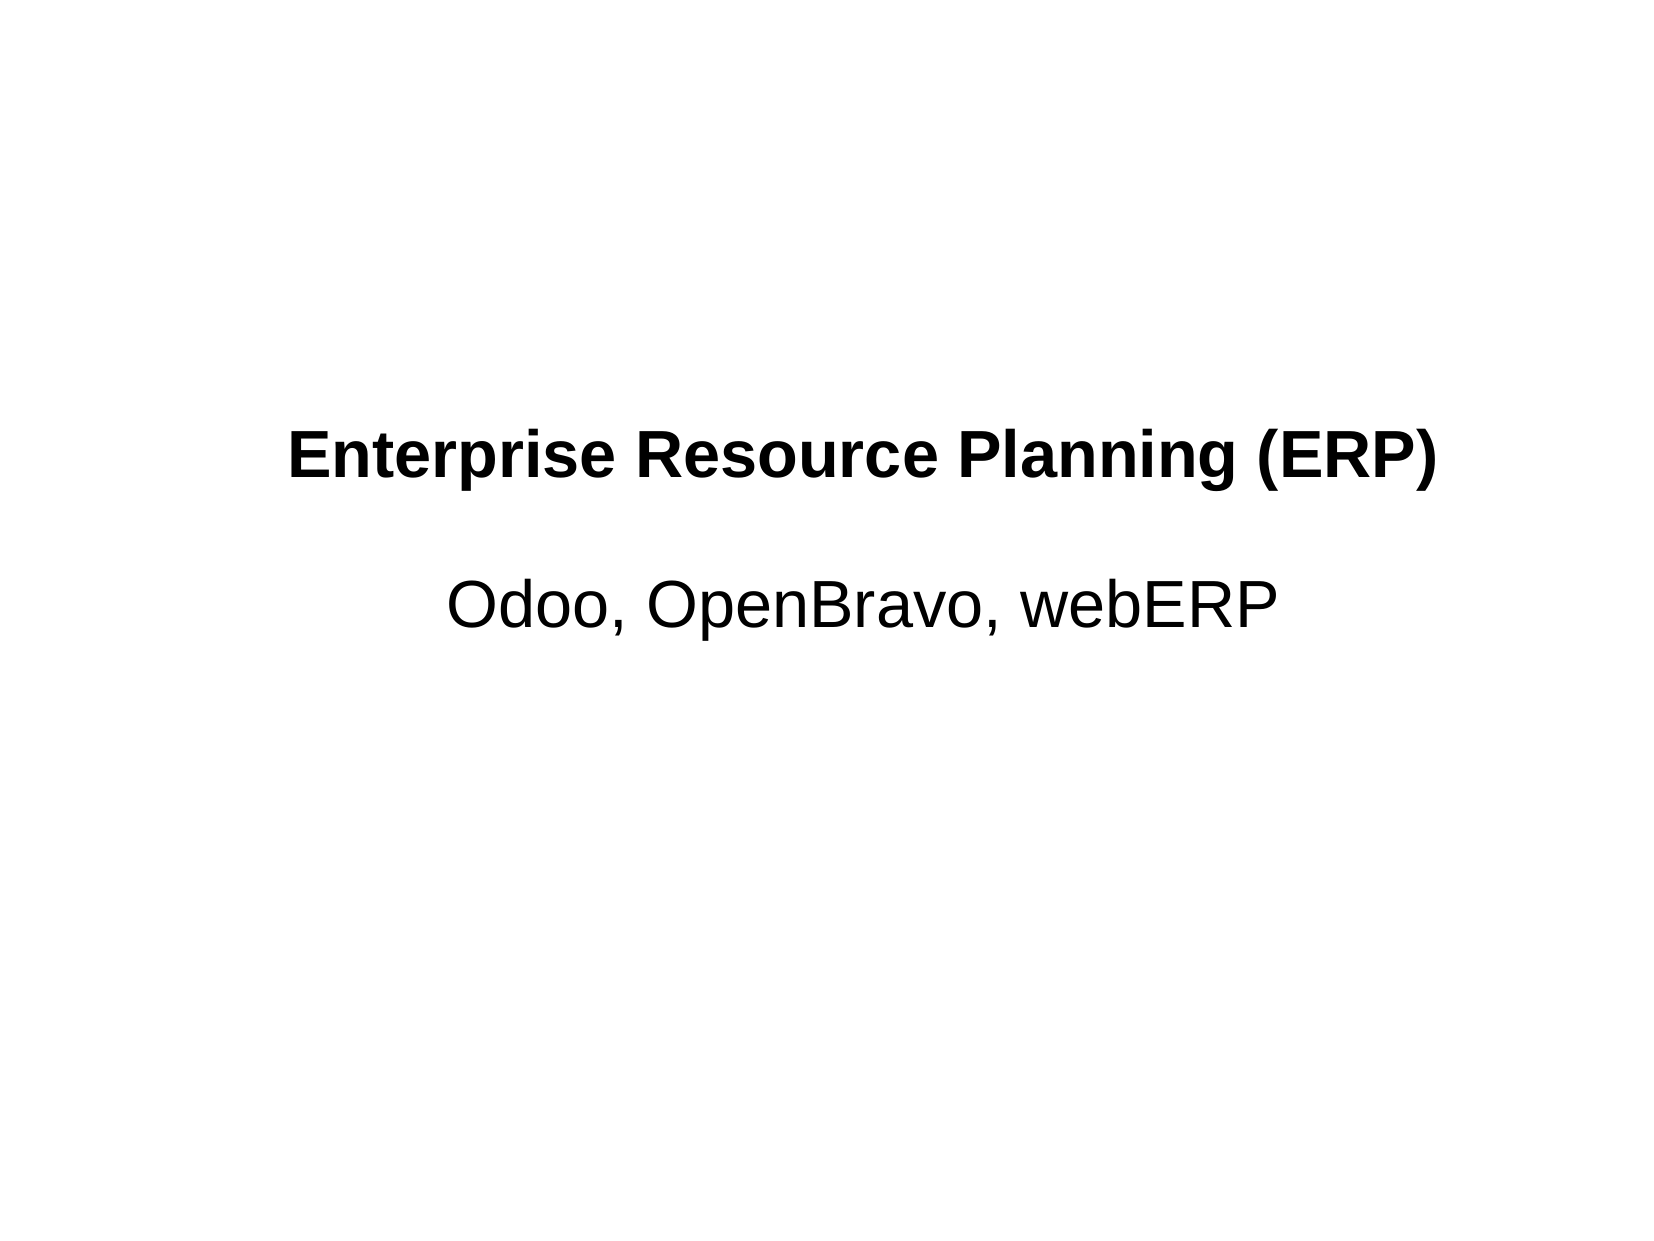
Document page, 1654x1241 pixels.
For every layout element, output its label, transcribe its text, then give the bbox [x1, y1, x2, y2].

subtitle Enterprise Resource Planning (ERP) Odoo, OpenBravo, webERP [82, 49, 1571, 1010]
